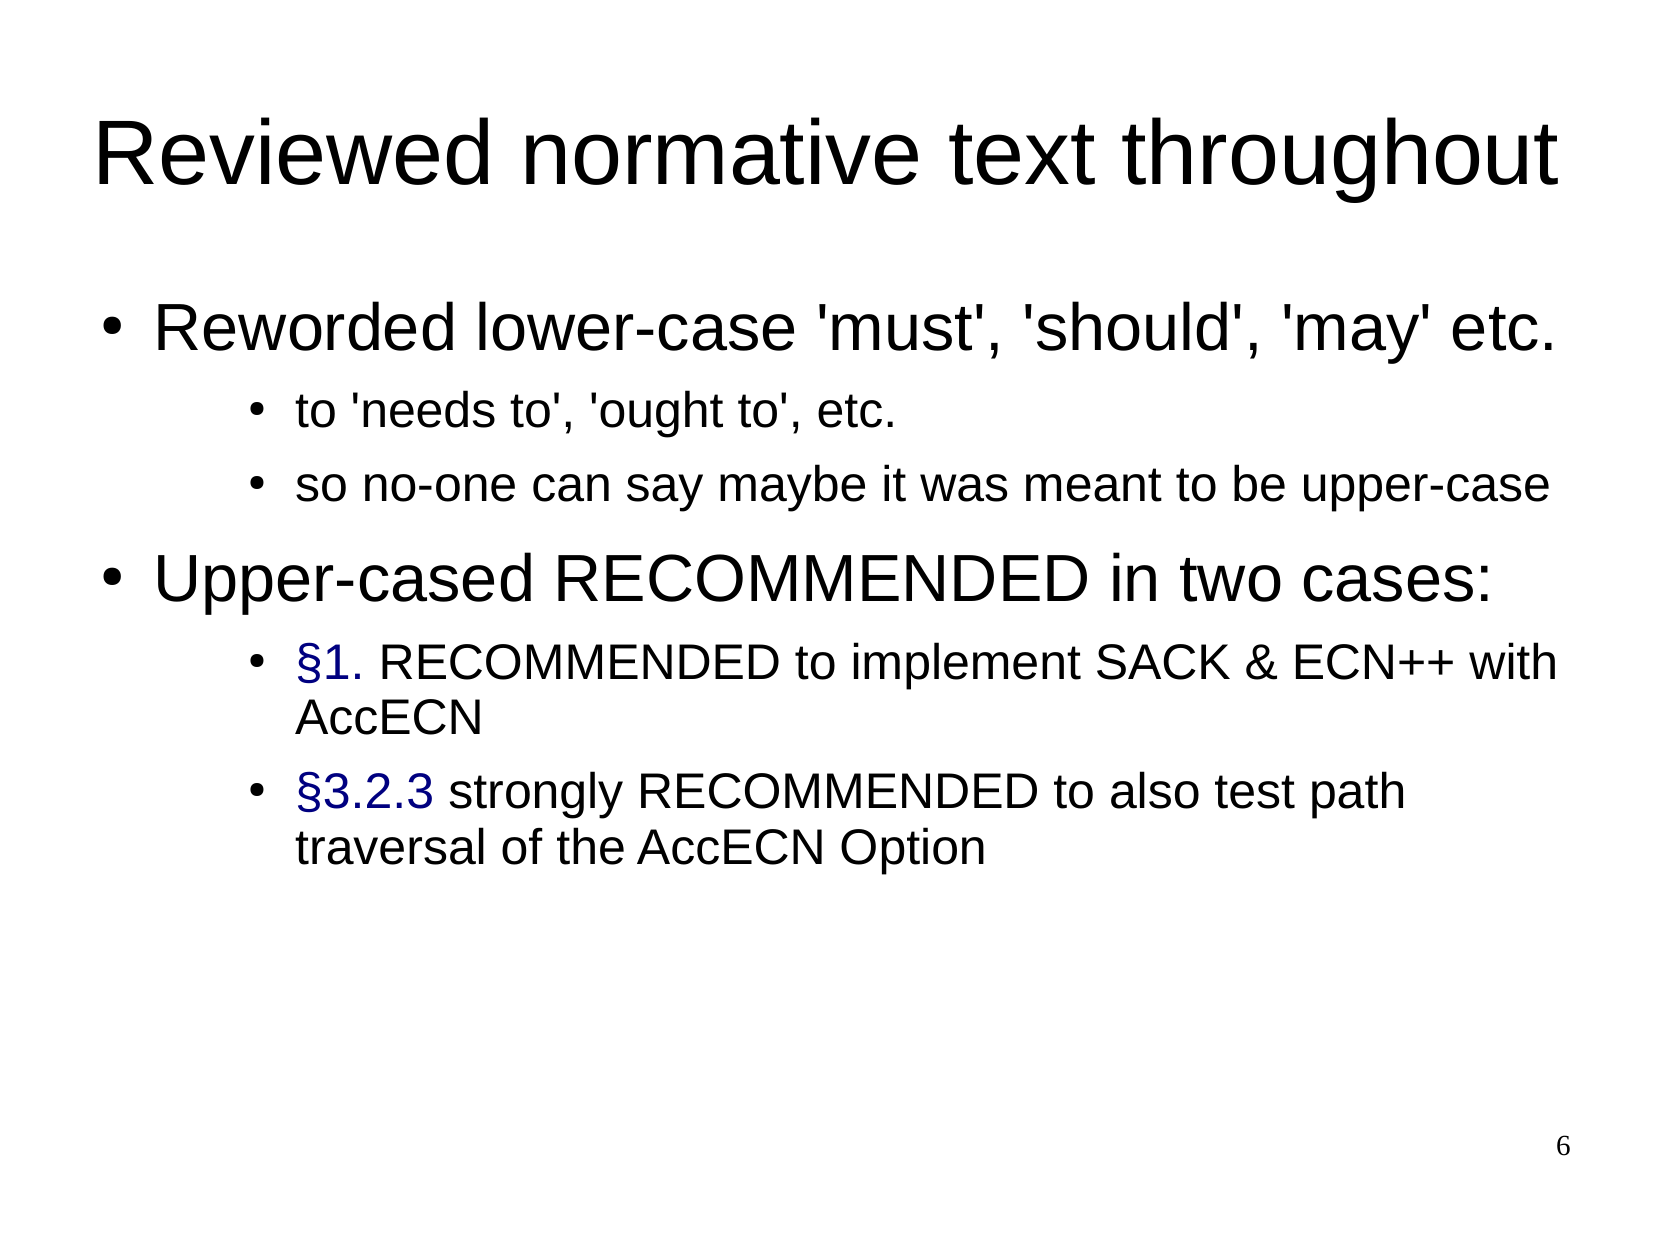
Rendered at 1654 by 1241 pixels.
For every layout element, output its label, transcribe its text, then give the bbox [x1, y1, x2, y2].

title Reviewed normative text throughout [82, 49, 1571, 257]
list Reworded lower-case 'must', 'should', 'may' etc. to 'needs to', 'ought to', etc. so no-one can say maybe it was meant to be upper-case Upper-cased RECOMMENDED in two cases: §1. RECOMMENDED to implement SACK & ECN++ with AccECN §3.2.3 strongly RECOMMENDED to also test path traversal of the AccECN Option [82, 290, 1571, 1010]
